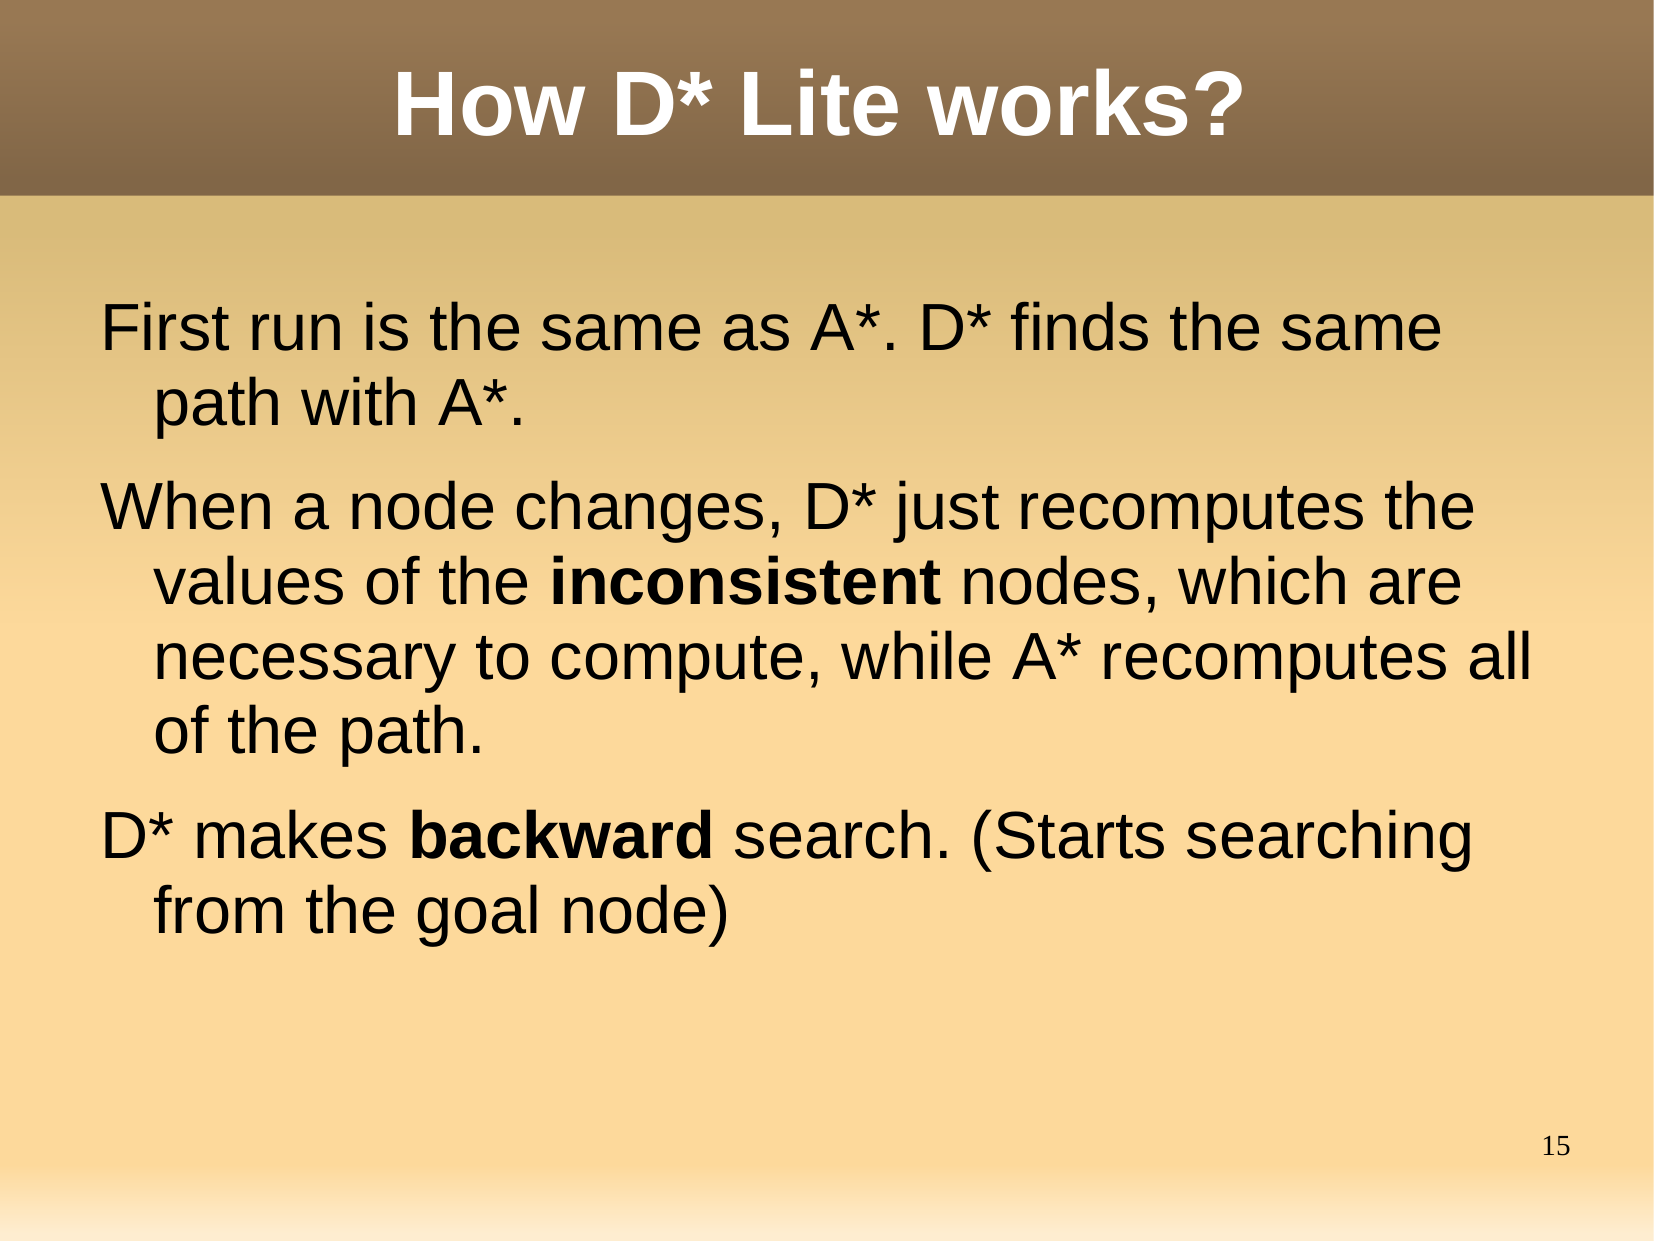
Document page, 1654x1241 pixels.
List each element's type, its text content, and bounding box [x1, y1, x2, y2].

list First run is the same as A*. D* finds the same path with A*. When a node changes, D* just recomputes the values of the inconsistent nodes, which are necessary to compute, while A* recomputes all of the path. D* makes backward search. (Starts searching from the goal node) [82, 290, 1571, 1094]
title How D* Lite works? [76, 7, 1565, 200]
picture [0, 0, 1654, 1241]
